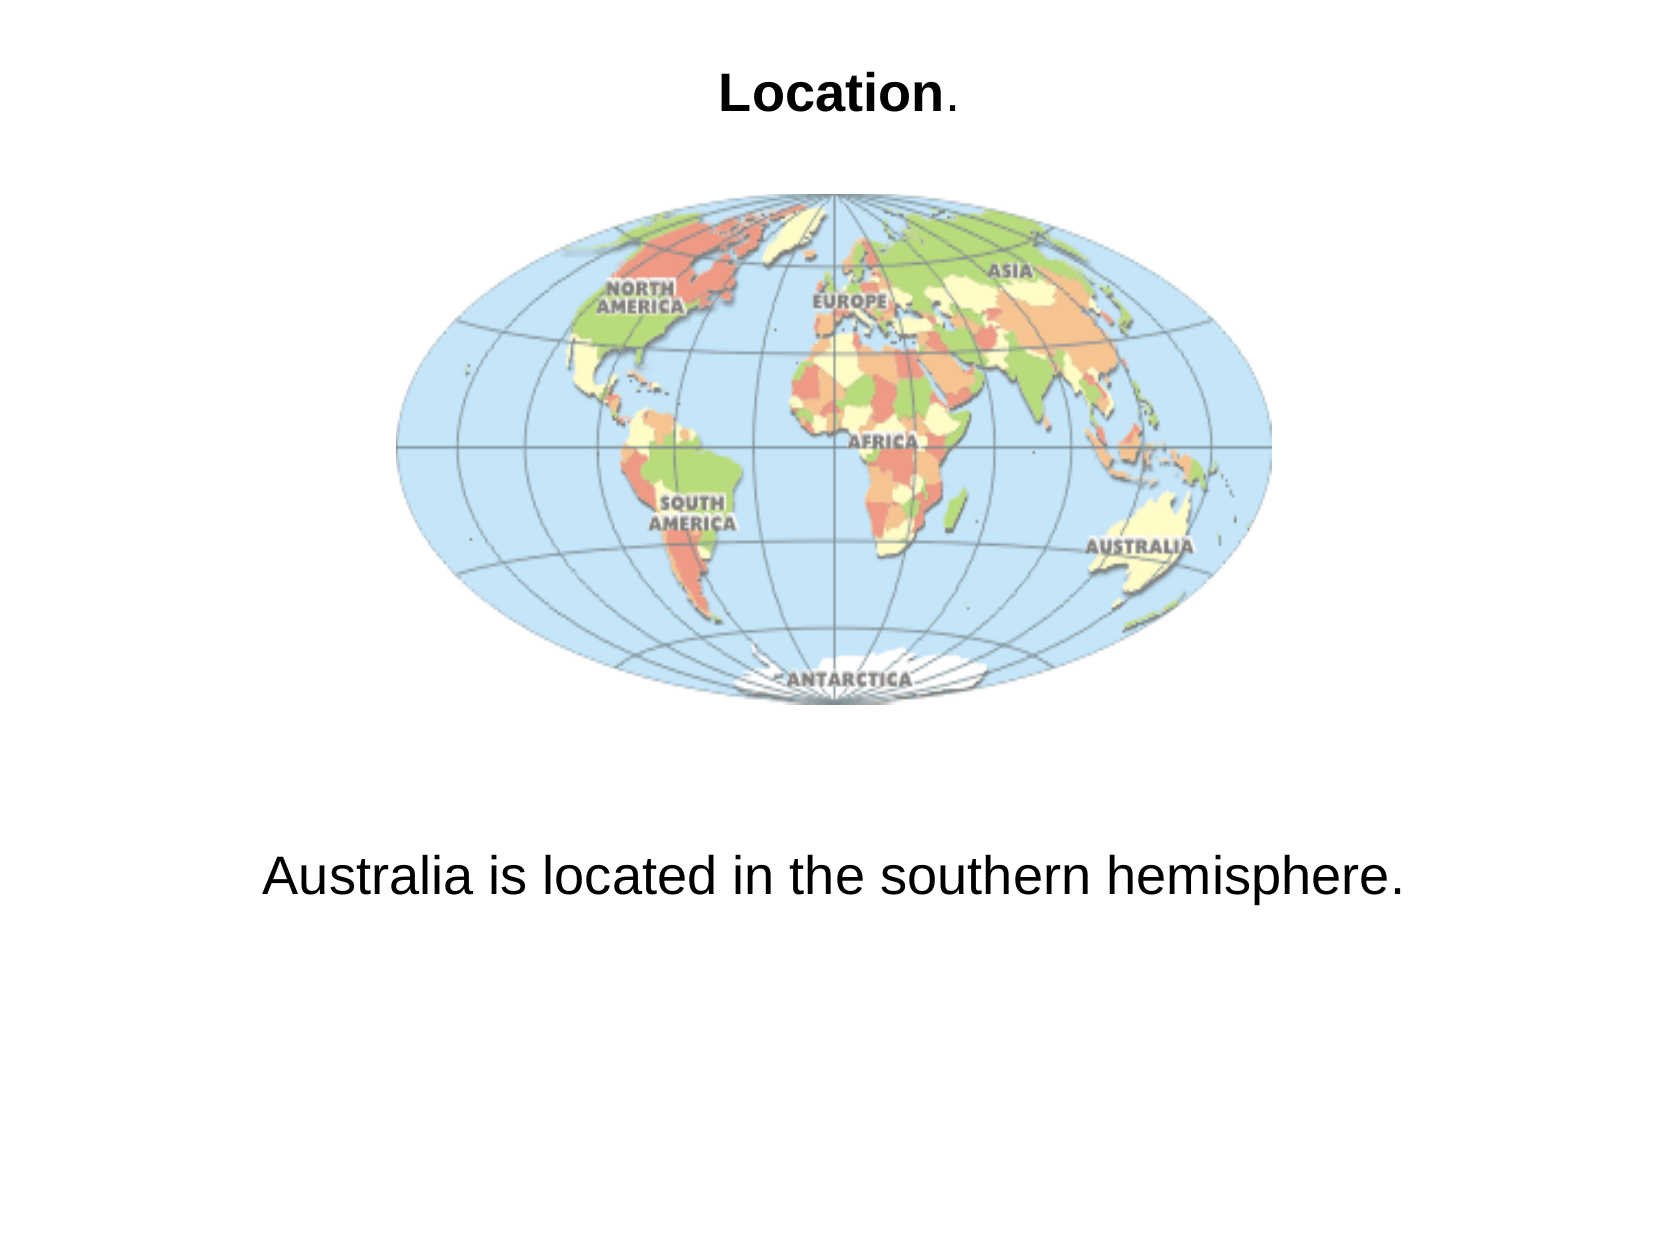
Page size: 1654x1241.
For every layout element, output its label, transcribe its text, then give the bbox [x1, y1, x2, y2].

picture [396, 194, 1272, 705]
text_box Australia is located in the southern hemisphere. [248, 838, 1422, 914]
text_box Location. [704, 54, 976, 132]
